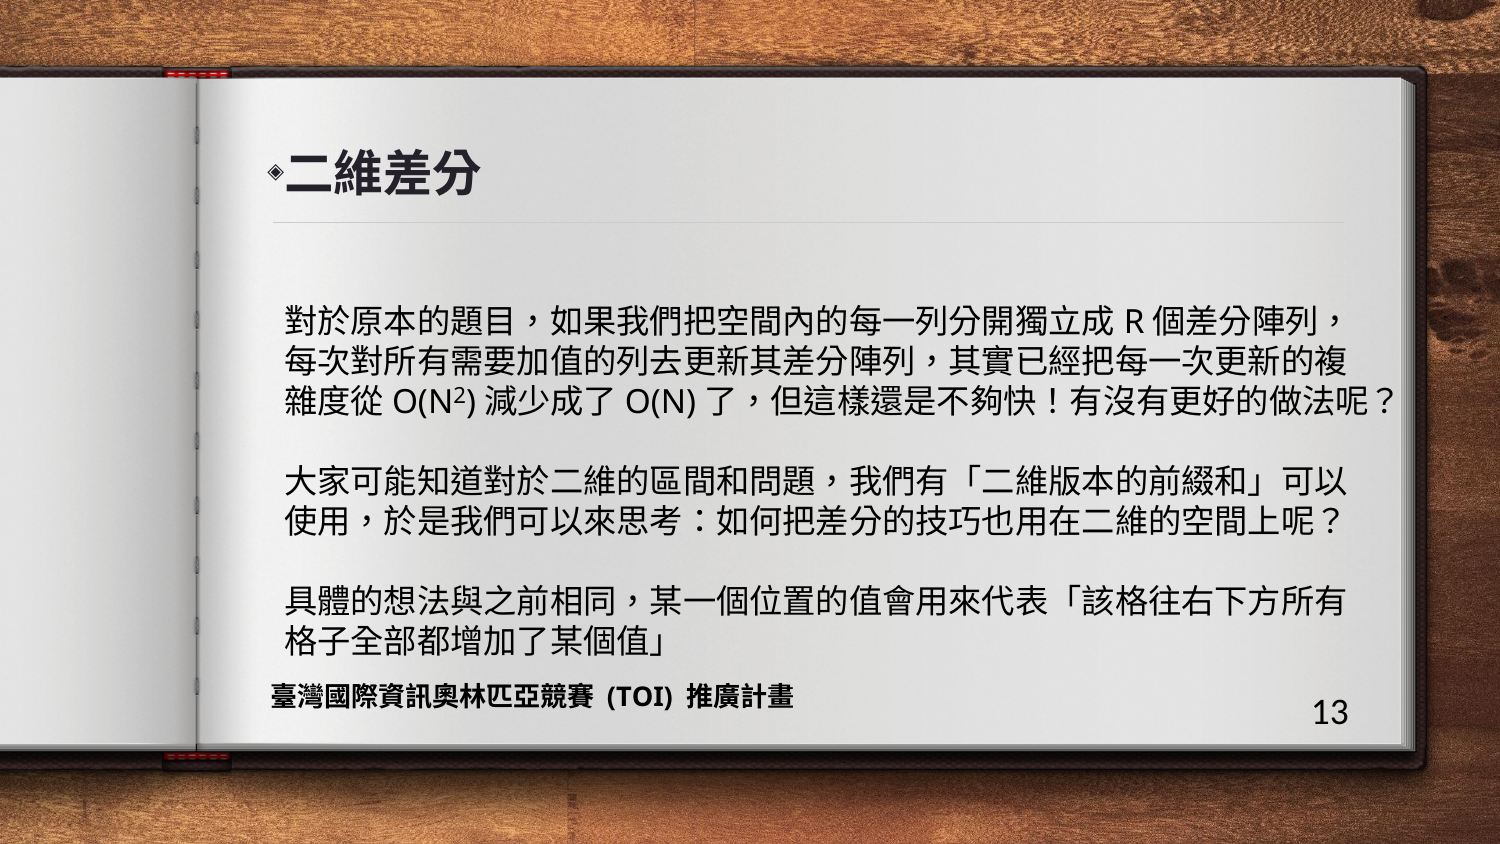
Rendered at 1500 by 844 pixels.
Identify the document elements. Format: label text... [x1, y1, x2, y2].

list 二維差分 [252, 126, 1194, 216]
text_box [1295, 672, 1386, 737]
text_box 對於原本的題目，如果我們把空間內的每一列分開獨立成R個差分陣列，每次對所有需要加值的列去更新其差分陣列，其實已經把每一次更新的複雜度從O(N2)減少成了O(N)了，但這樣還是不夠快！有沒有更好的做法呢？ 大家可能知道對於二維的區間和問題，我們有「二維版本的前綴和」可以使用，於是我們可以來思考：如何把差分的技巧也用在二維的空間上呢？ 具體的想法與之前相同，某一個位置的值會用來代表「該格往右下方所有格子全部都增加了某個值」 [269, 293, 1386, 672]
